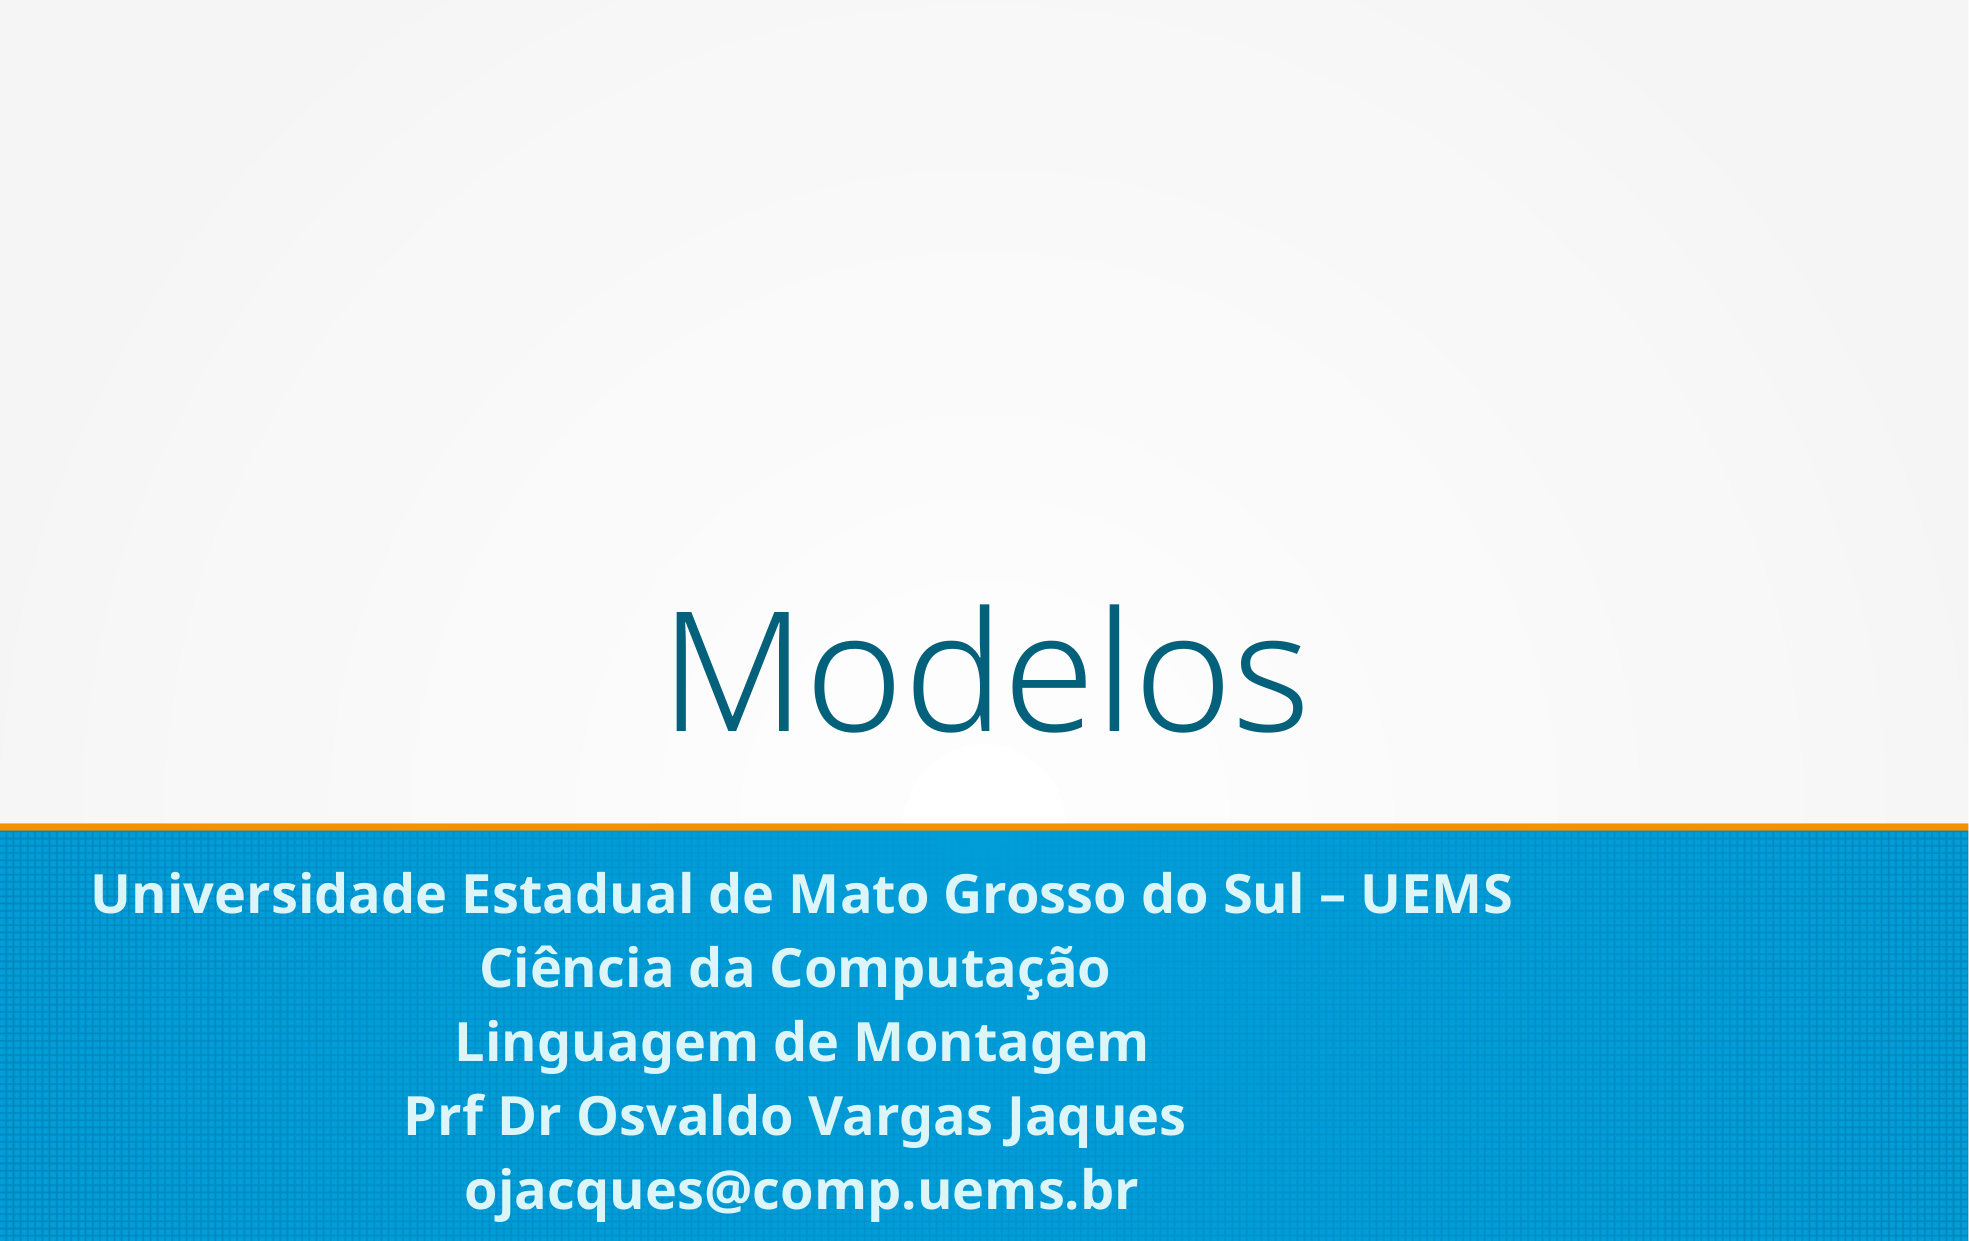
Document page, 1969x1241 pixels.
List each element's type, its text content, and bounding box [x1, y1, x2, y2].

picture [0, 0, 1969, 830]
subtitle Universidade Estadual de Mato Grosso do Sul – UEMS Ciência da Computação Linguagem de Montagem Prf Dr Osvaldo Vargas Jaques ojacques@comp.uems.br [90, 855, 1861, 1171]
title Modelos [47, 49, 1926, 781]
